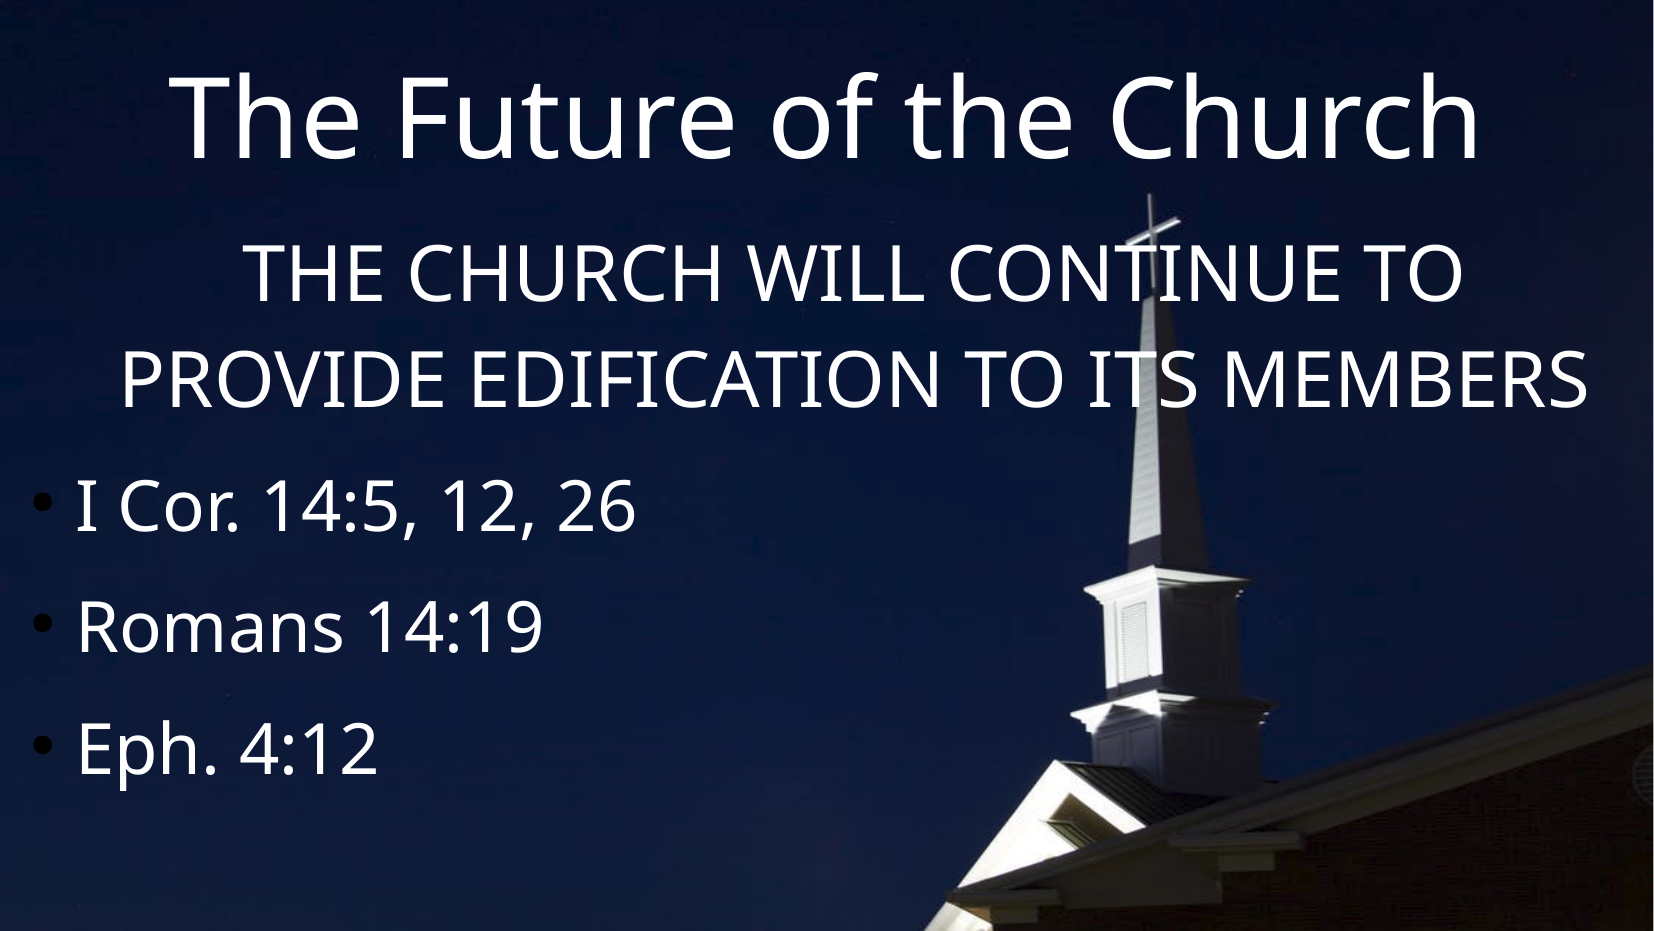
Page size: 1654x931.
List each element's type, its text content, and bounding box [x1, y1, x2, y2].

title The Future of the Church [82, 37, 1571, 193]
picture [0, 0, 1654, 931]
list THE CHURCH WILL CONTINUE TO PROVIDE EDIFICATION TO ITS MEMBERS I Cor. 14:5, 12, 26 Romans 14:19 Eph. 4:12 [15, 217, 1636, 871]
